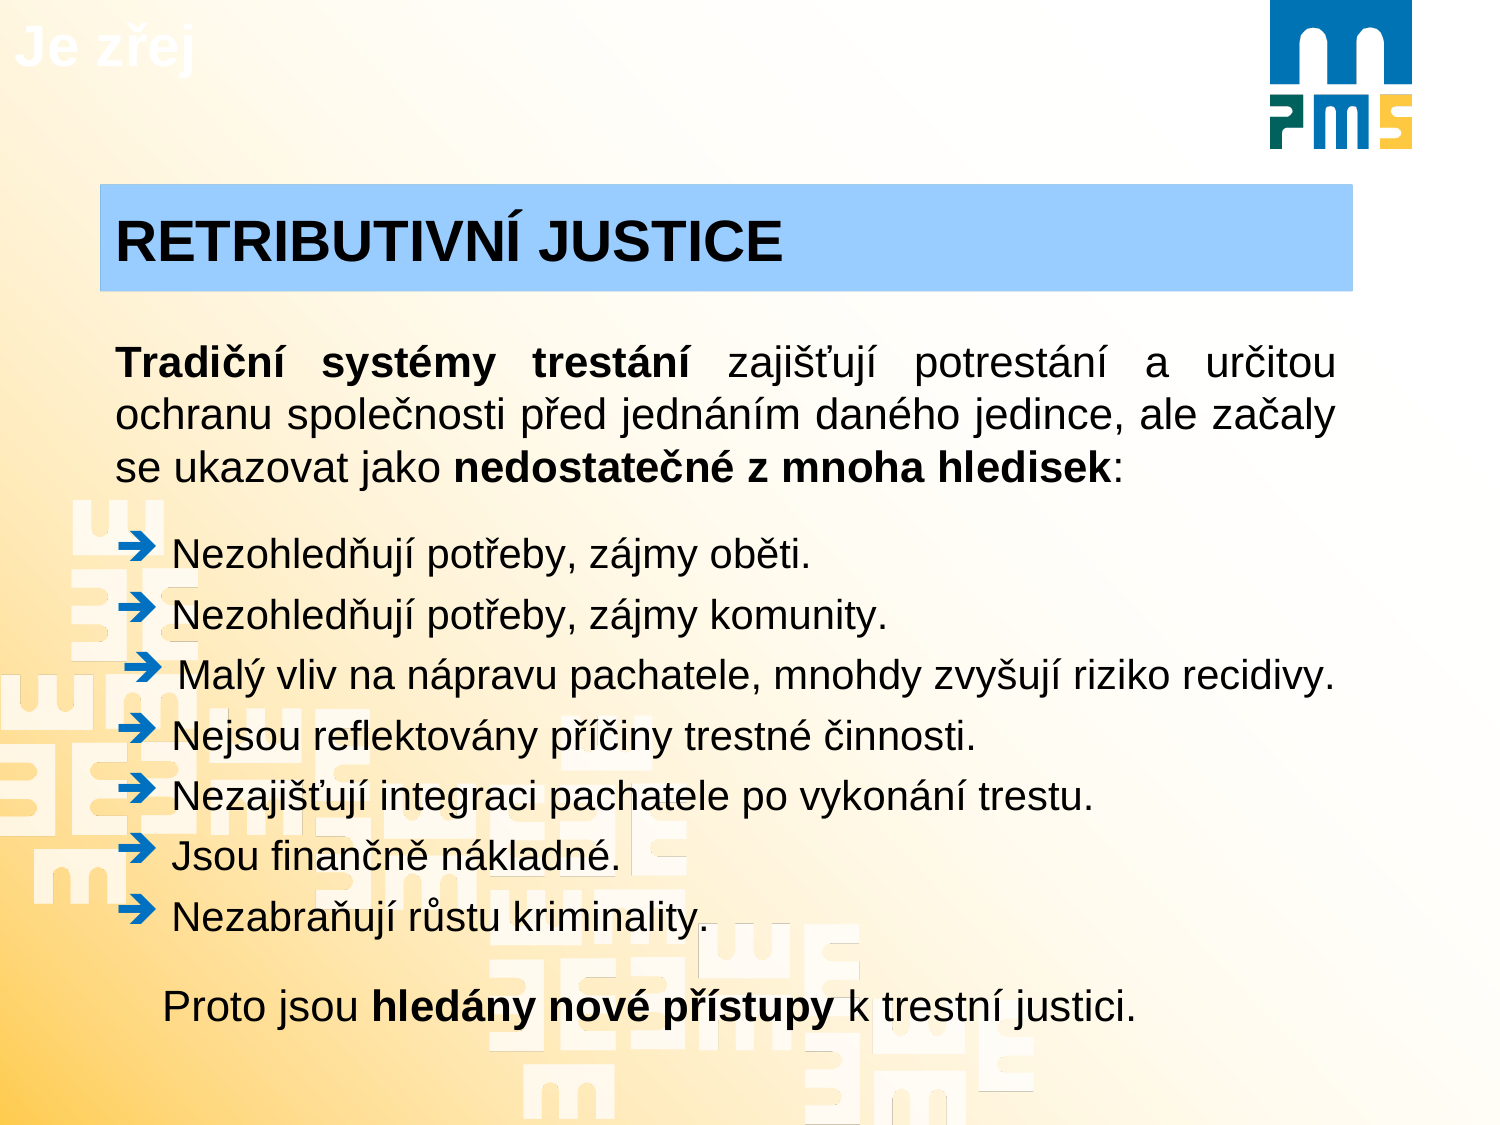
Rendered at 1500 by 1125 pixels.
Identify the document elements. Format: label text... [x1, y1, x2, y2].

title RETRIBUTIVNÍ JUSTICE [100, 184, 1353, 292]
subtitle Tradiční systémy trestání zajišťují potrestání a určitou ochranu společnosti před jednáním daného jedince, ale začaly se ukazovat jako nedostatečné z mnoha hledisek: Nezohledňují potřeby, zájmy oběti. Nezohledňují potřeby, zájmy komunity. Malý vliv na nápravu pachatele, mnohdy zvyšují riziko recidivy. Nejsou reflektovány příčiny trestné činnosti. Nezajišťují integraci pachatele po vykonání trestu. Jsou finančně nákladné. Nezabraňují růstu kriminality. Proto jsou hledány nové přístupy k trestní justici. [100, 326, 1353, 1024]
picture [0, 0, 1500, 1125]
